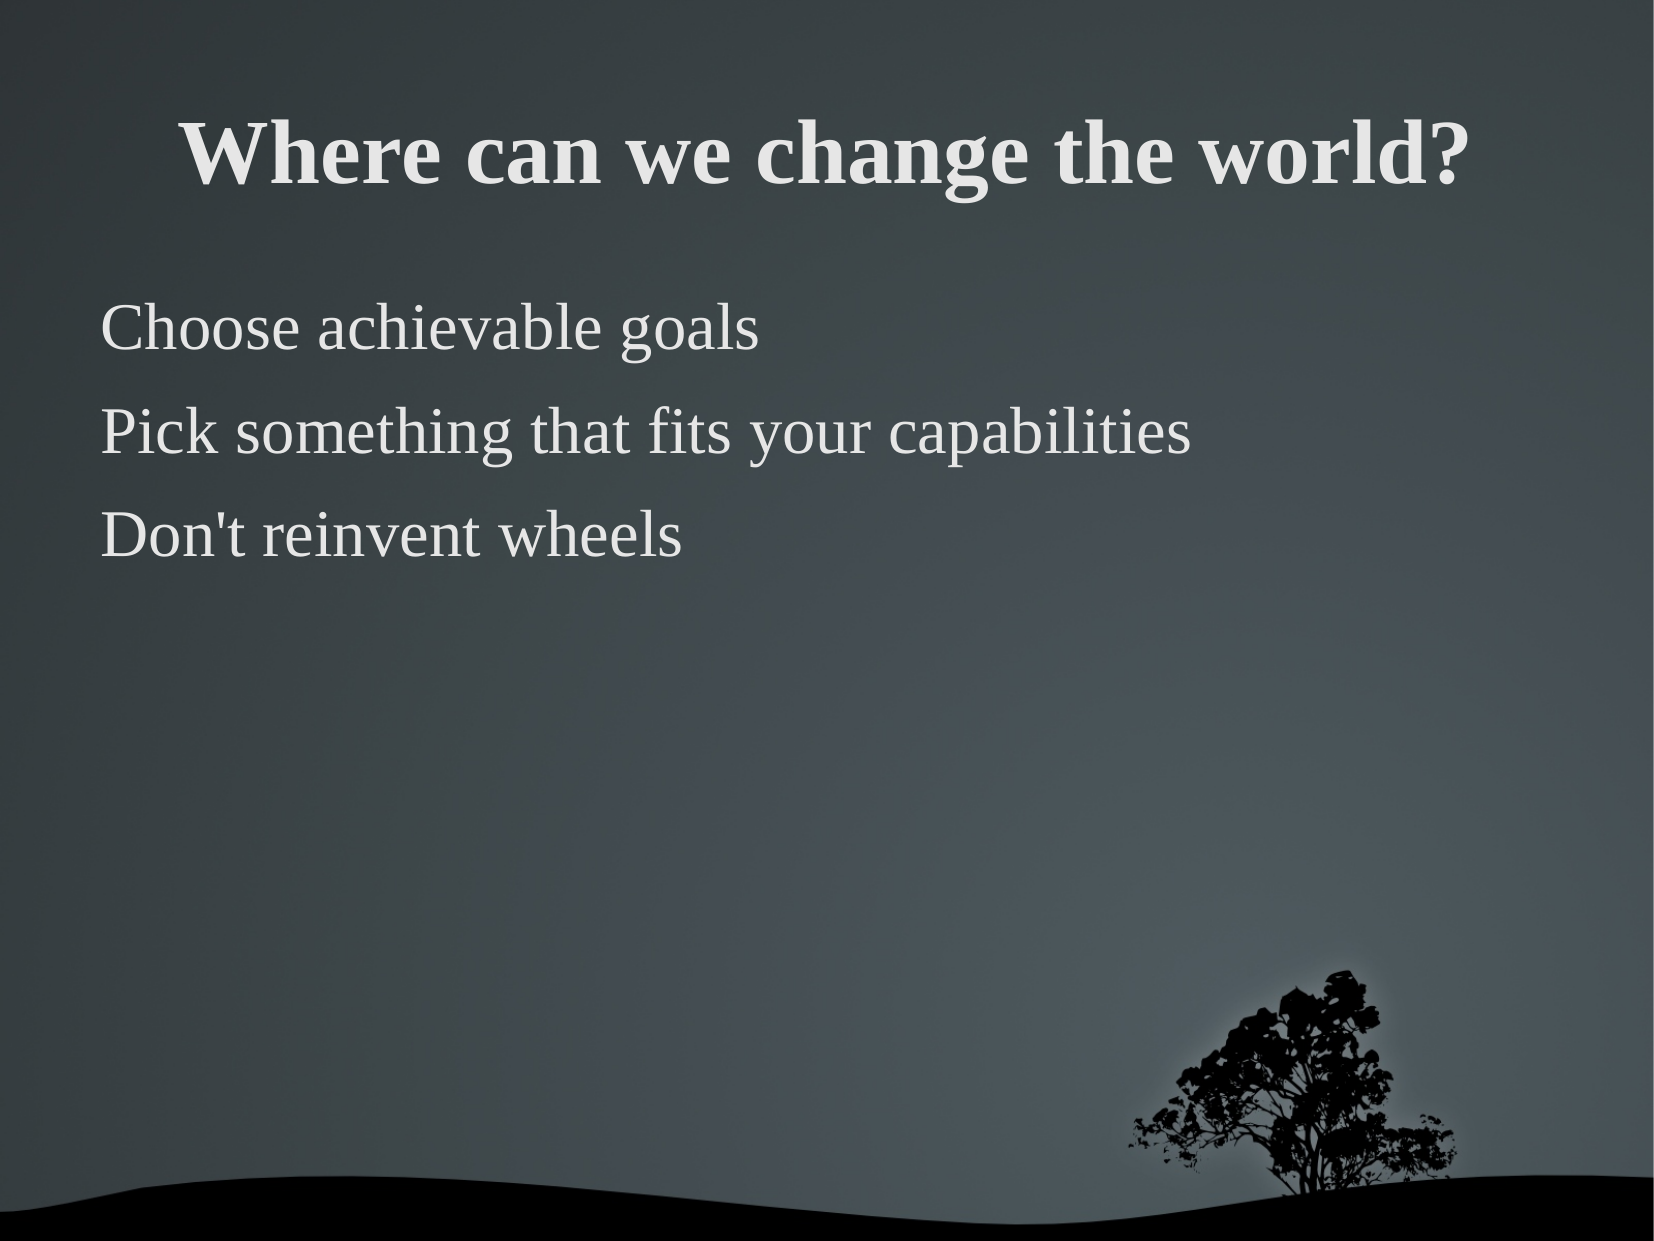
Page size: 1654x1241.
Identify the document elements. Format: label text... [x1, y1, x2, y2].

list Choose achievable goals Pick something that fits your capabilities Don't reinvent wheels [82, 290, 1571, 1094]
picture [0, 0, 1654, 1241]
title Where can we change the world? [82, 56, 1571, 250]
